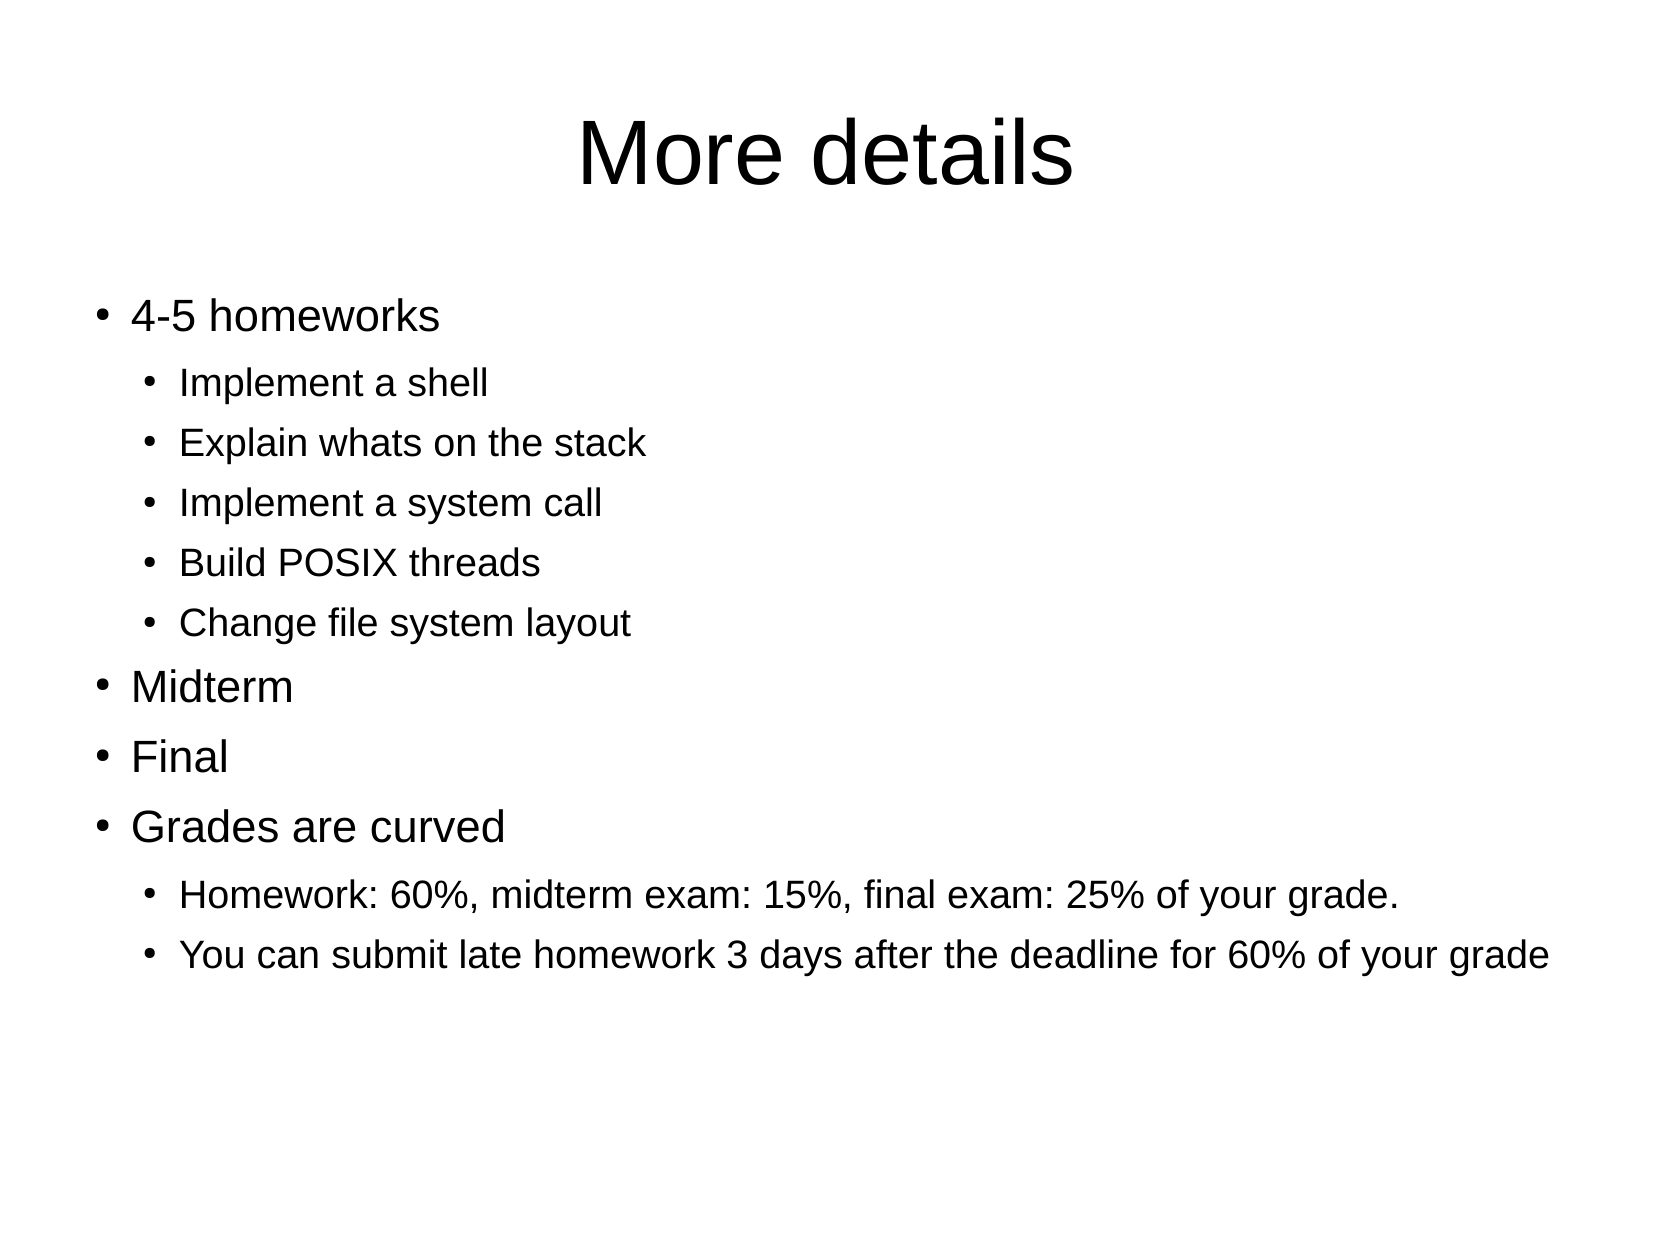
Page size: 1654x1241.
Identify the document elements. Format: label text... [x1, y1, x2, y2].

title More details [82, 49, 1571, 257]
list 4-5 homeworks Implement a shell Explain whats on the stack Implement a system call Build POSIX threads Change file system layout Midterm Final Grades are curved Homework: 60%, midterm exam: 15%, final exam: 25% of your grade. You can submit late homework 3 days after the deadline for 60% of your grade [82, 290, 1571, 1010]
